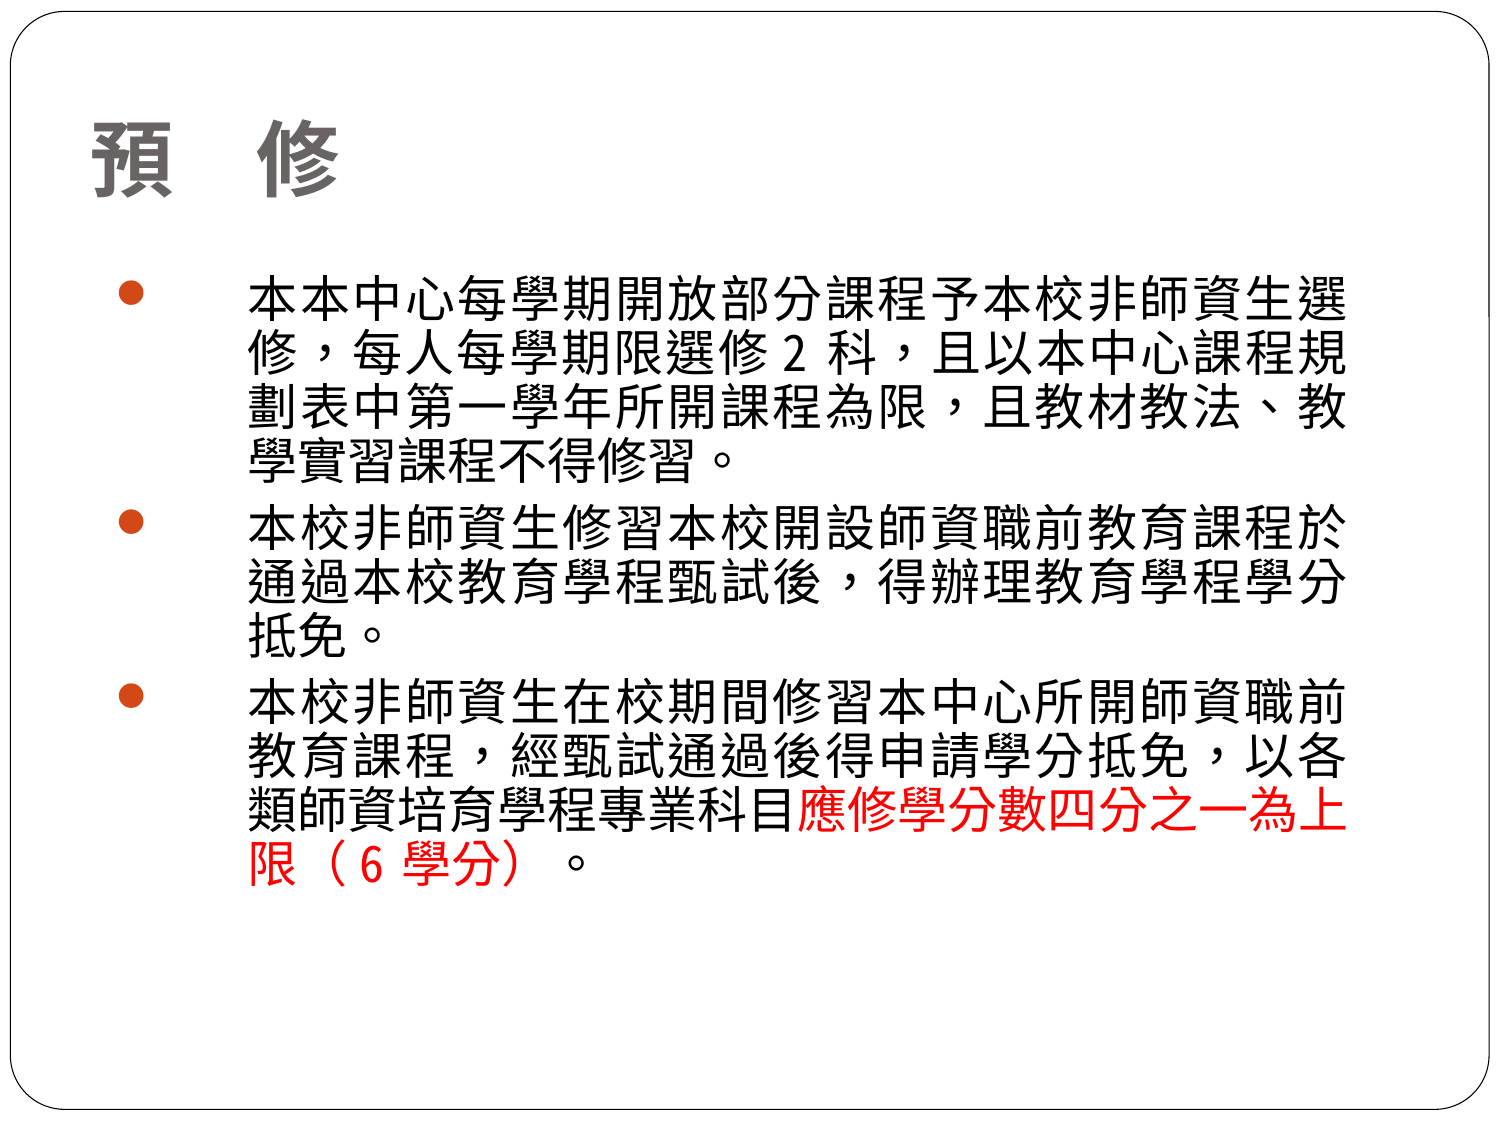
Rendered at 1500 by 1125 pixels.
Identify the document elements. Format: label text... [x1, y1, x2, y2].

title 預 修 [75, 74, 1426, 222]
list 本本中心每學期開放部分課程予本校非師資生選修，每人每學期限選修2科，且以本中心課程規劃表中第一學年所開課程為限，且教材教法、教學實習課程不得修習。 本校非師資生修習本校開設師資職前教育課程於通過本校教育學程甄試後，得辦理教育學程學分抵免。 本校非師資生在校期間修習本中心所開師資職前教育課程，經甄試通過後得申請學分抵免，以各類師資培育學程專業科目應修學分數四分之一為上限（6學分）。 [100, 267, 1363, 986]
